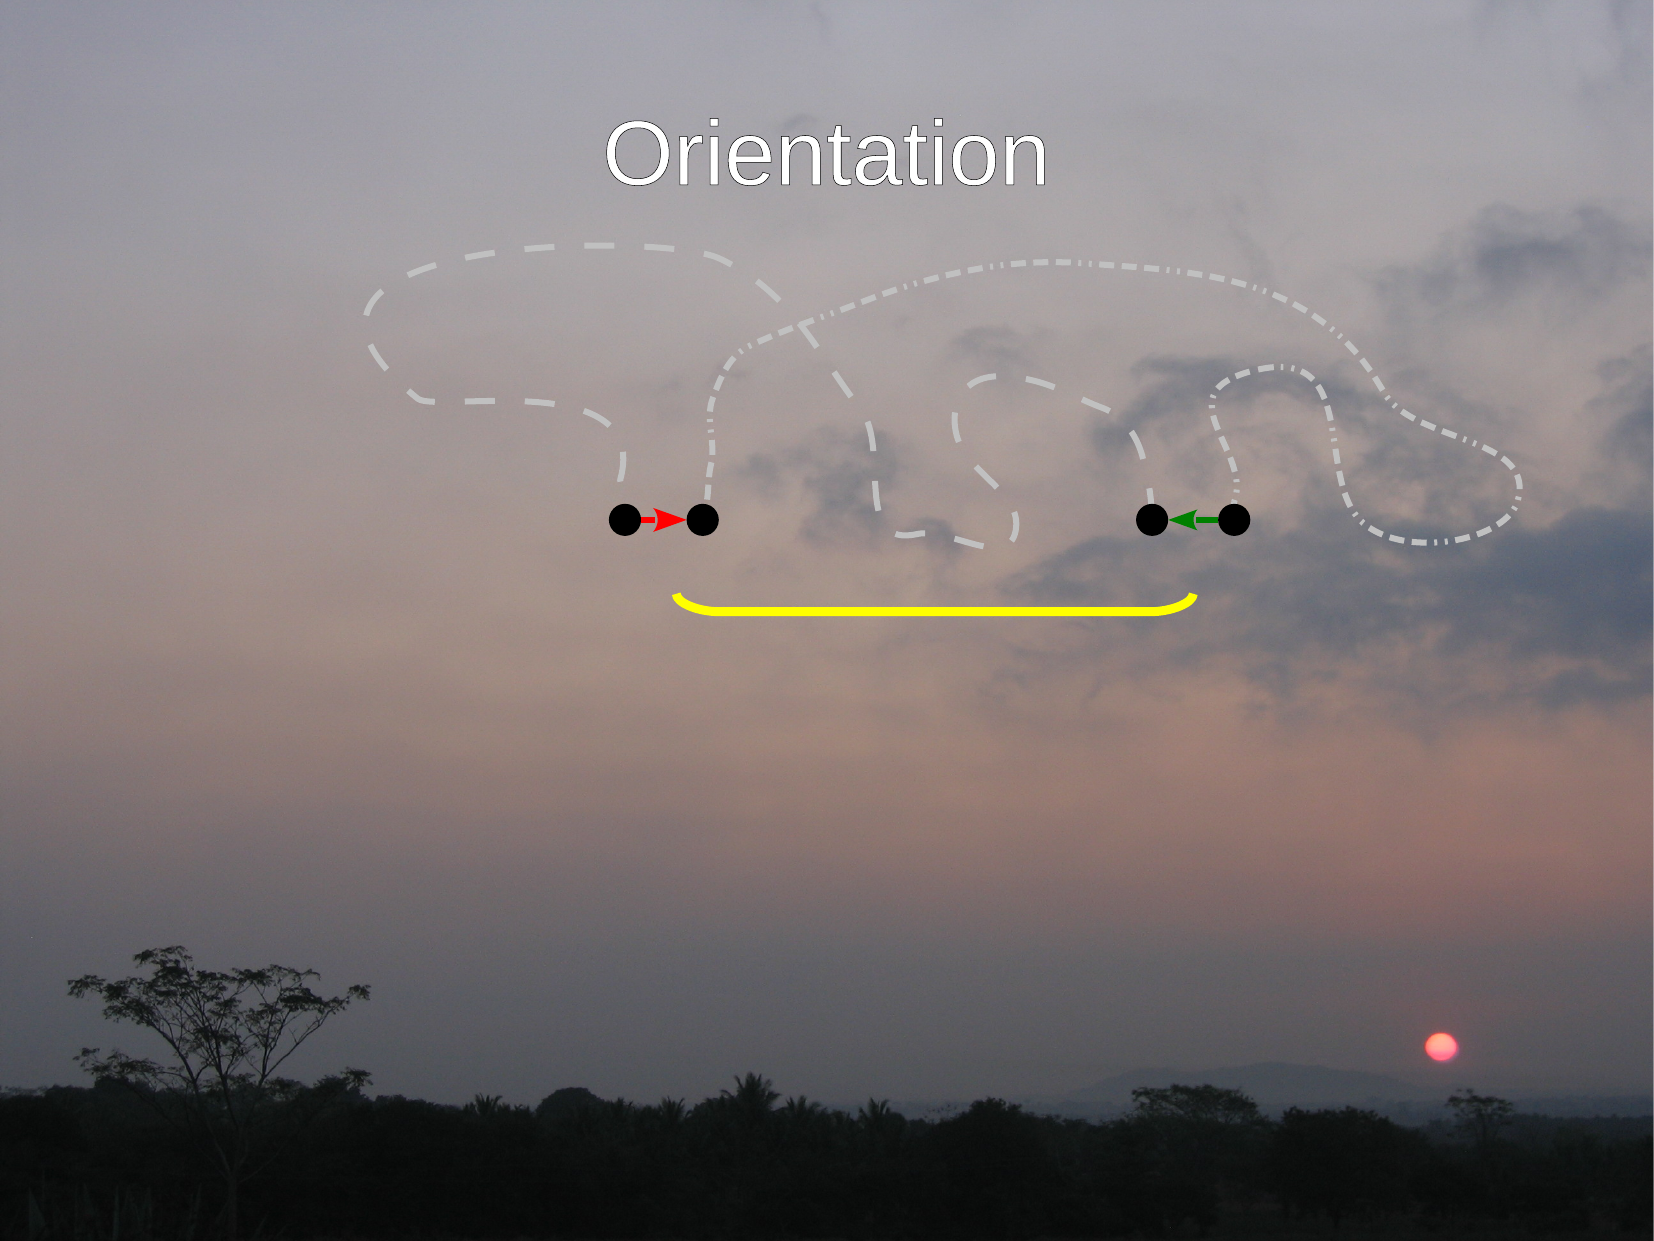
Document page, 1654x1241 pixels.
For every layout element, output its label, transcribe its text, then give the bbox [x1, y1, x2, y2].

text_box [1218, 503, 1251, 536]
text_box [686, 503, 719, 536]
picture [0, 0, 1654, 1241]
text_box [1136, 503, 1169, 536]
text_box [608, 503, 641, 536]
title Orientation [82, 49, 1571, 257]
